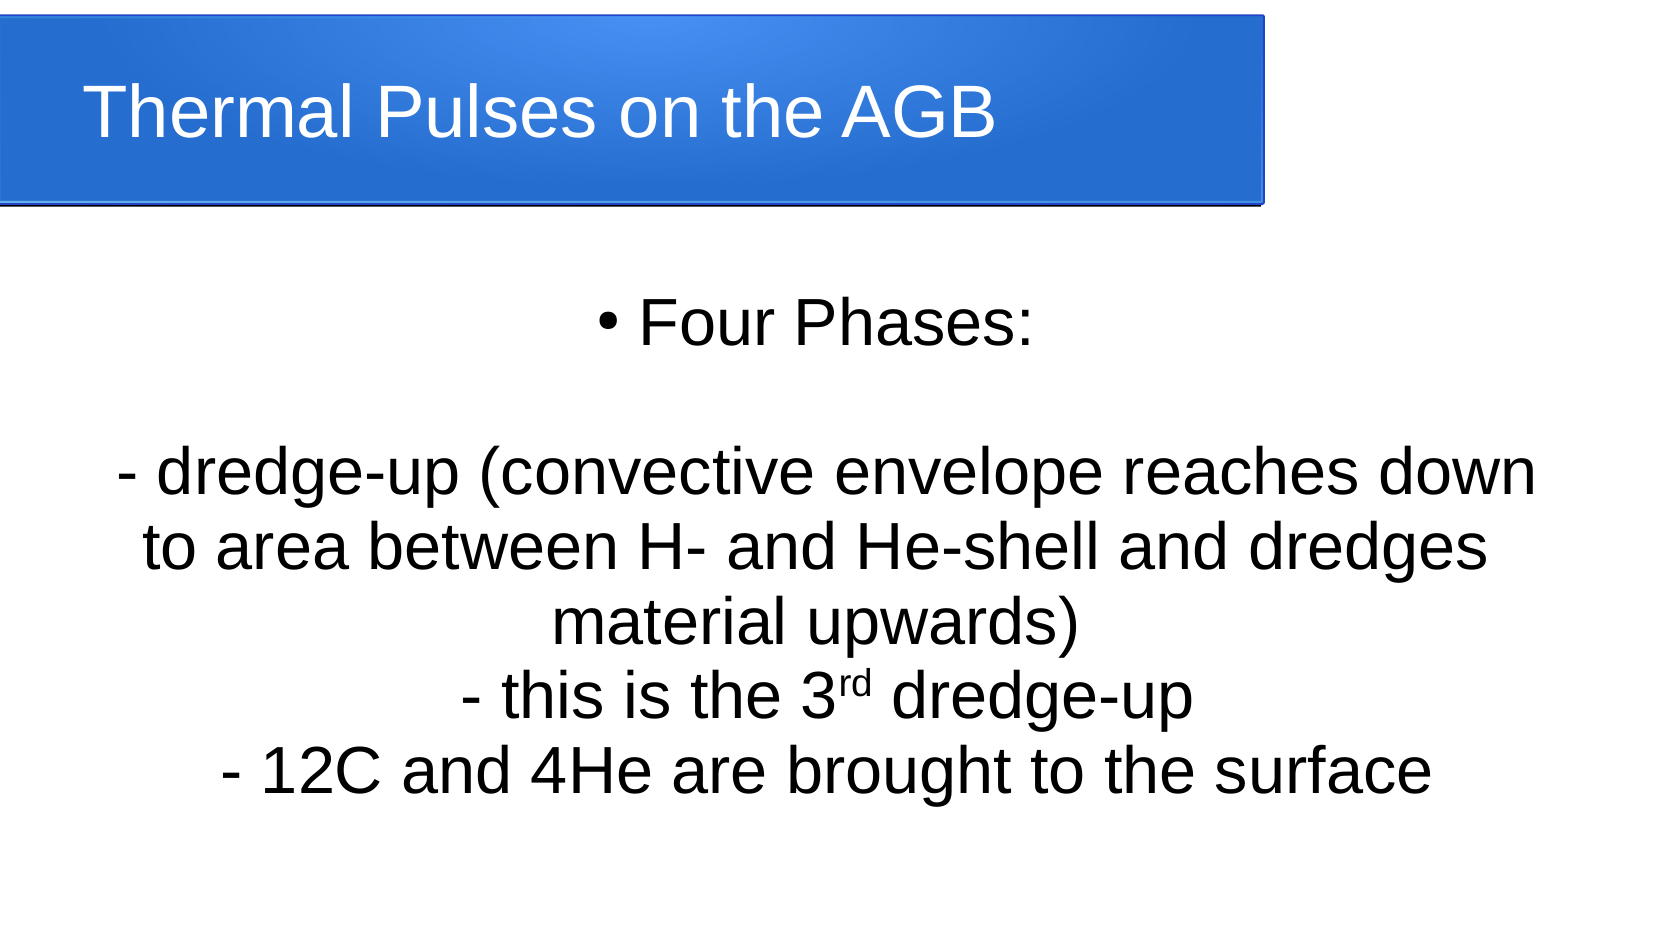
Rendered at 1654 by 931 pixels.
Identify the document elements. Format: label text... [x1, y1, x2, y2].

subtitle Four Phases: - dredge-up (convective envelope reaches down to area between H- and He-shell and dredges material upwards) - this is the 3rd dredge-up - 12C and 4He are brought to the surface [71, 276, 1561, 817]
title Thermal Pulses on the AGB [82, 35, 1235, 189]
